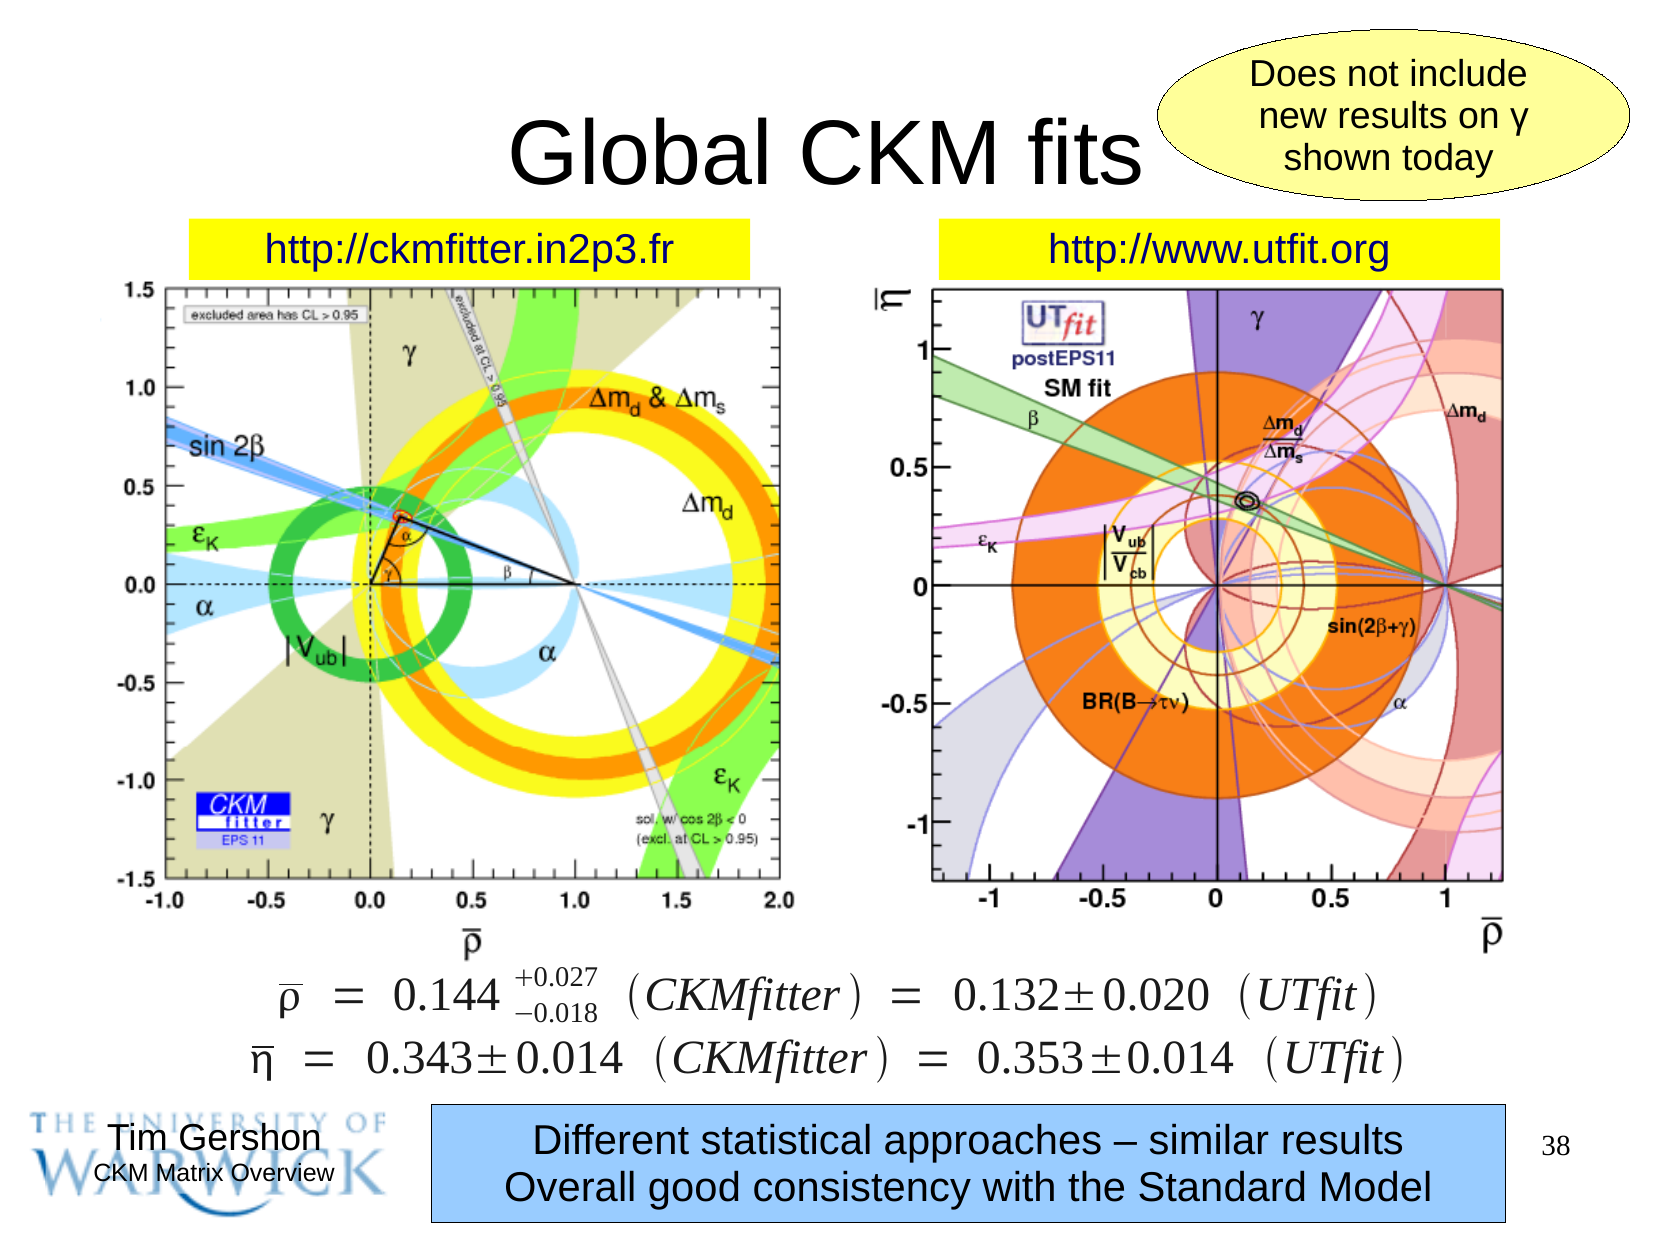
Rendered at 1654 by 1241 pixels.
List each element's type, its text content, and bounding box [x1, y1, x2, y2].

text_box Different statistical approaches – similar results Overall good consistency with the Standard Model [431, 1104, 1506, 1223]
text_box Tim Gershon CKM Matrix Overview [45, 1108, 384, 1194]
chart [237, 962, 1417, 1087]
picture [19, 1106, 406, 1232]
text_box http://ckmfitter.in2p3.fr [188, 218, 751, 280]
text_box Does not include new results on γ shown today [1157, 29, 1630, 201]
picture [100, 216, 1580, 967]
title Global CKM fits [82, 49, 1571, 257]
text_box http://www.utfit.org [938, 218, 1501, 280]
